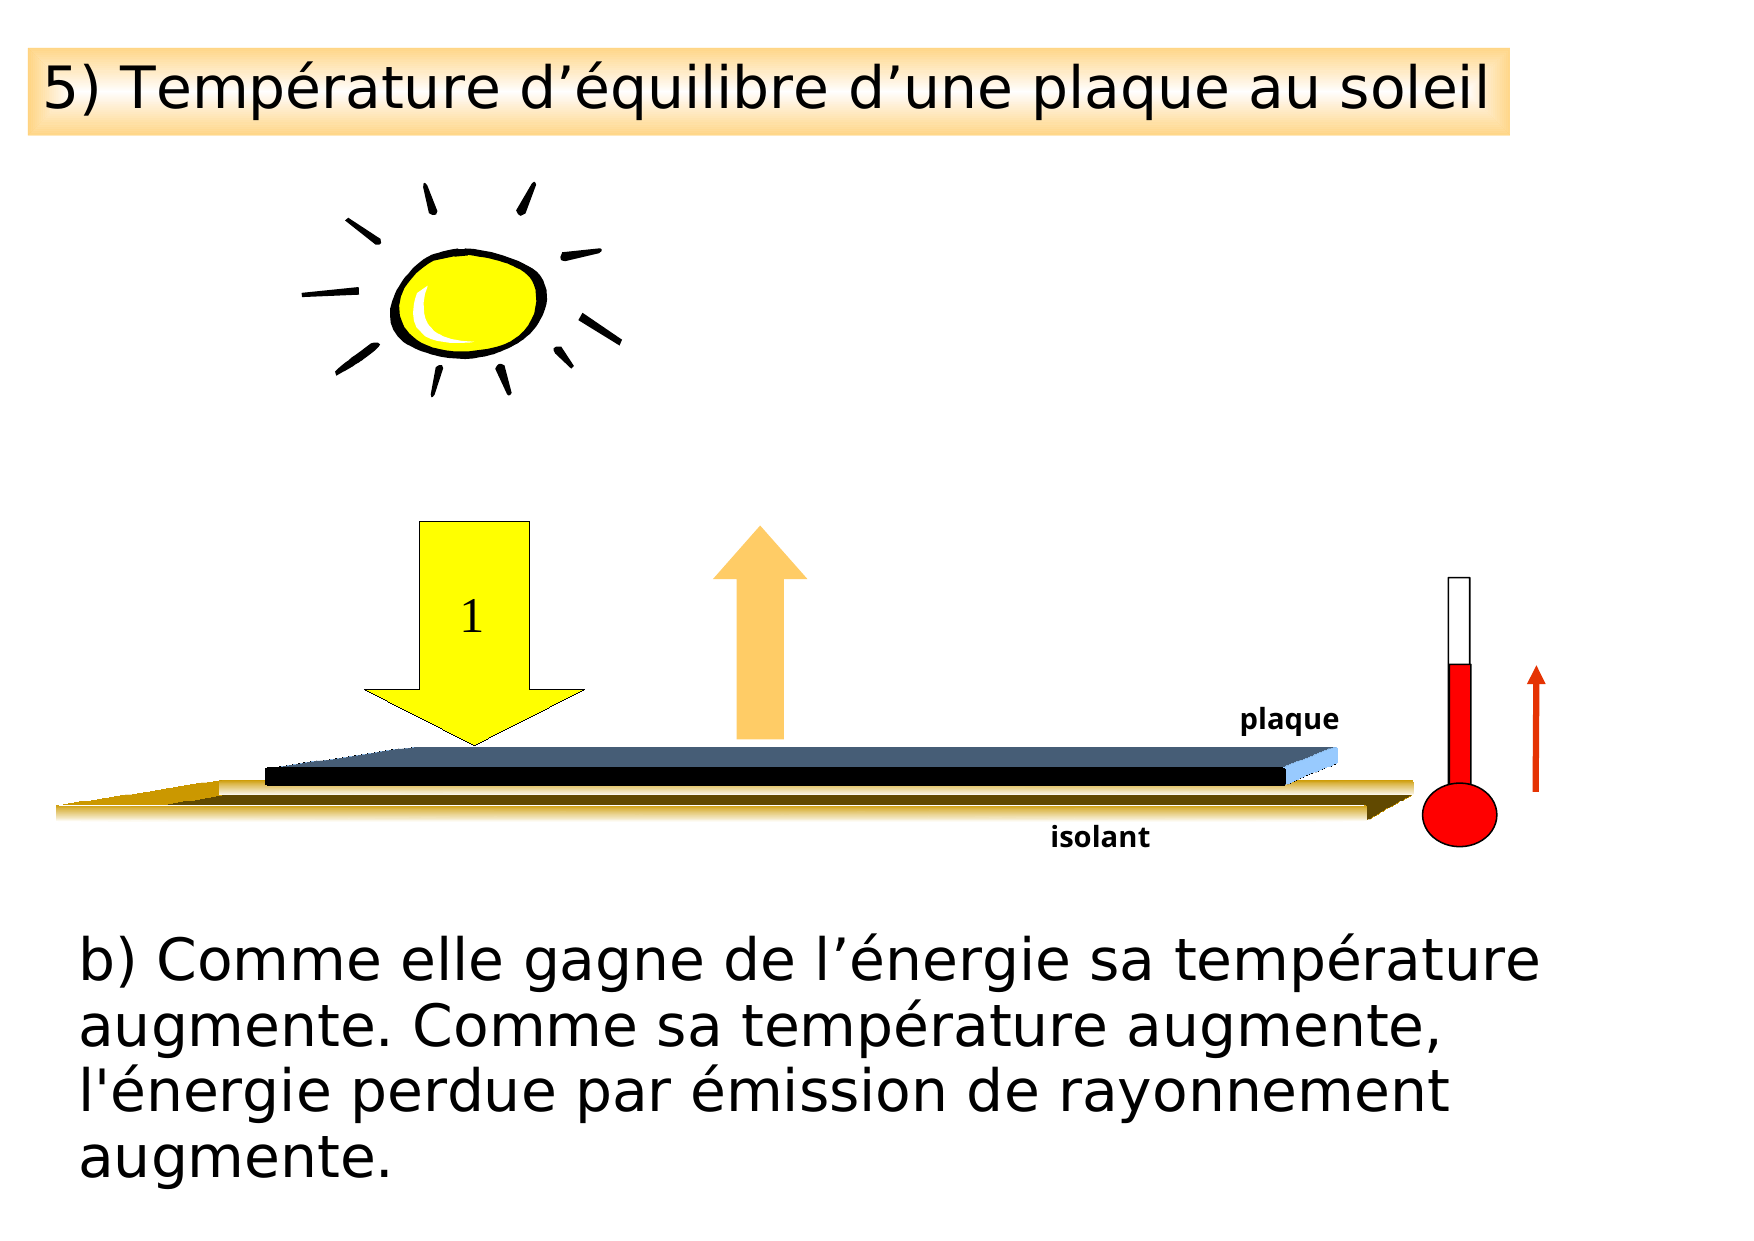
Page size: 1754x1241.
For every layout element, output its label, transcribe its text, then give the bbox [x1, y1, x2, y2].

text_box [345, 217, 382, 245]
text_box b) Comme elle gagne de l’énergie sa température augmente. Comme sa température augmente, l'énergie perdue par émission de rayonnement augmente. [63, 920, 1615, 1209]
text_box [27, 47, 1511, 136]
text_box [430, 365, 444, 398]
text_box [423, 182, 438, 216]
text_box [495, 363, 512, 396]
text_box [1448, 577, 1471, 690]
text_box [516, 181, 537, 216]
text_box [390, 248, 548, 360]
text_box isolant [1035, 808, 1288, 884]
text_box [578, 312, 623, 346]
text_box [364, 521, 585, 746]
text_box [560, 248, 602, 262]
text_box plaque [1224, 690, 1477, 766]
picture [44, 737, 1429, 832]
text_box [712, 525, 808, 740]
text_box [1422, 766, 1497, 847]
text_box 1 [451, 587, 493, 652]
text_box [335, 342, 381, 376]
text_box 5) Température d’équilibre d’une plaque au soleil [27, 47, 1510, 135]
text_box [553, 346, 574, 369]
text_box [301, 287, 360, 298]
